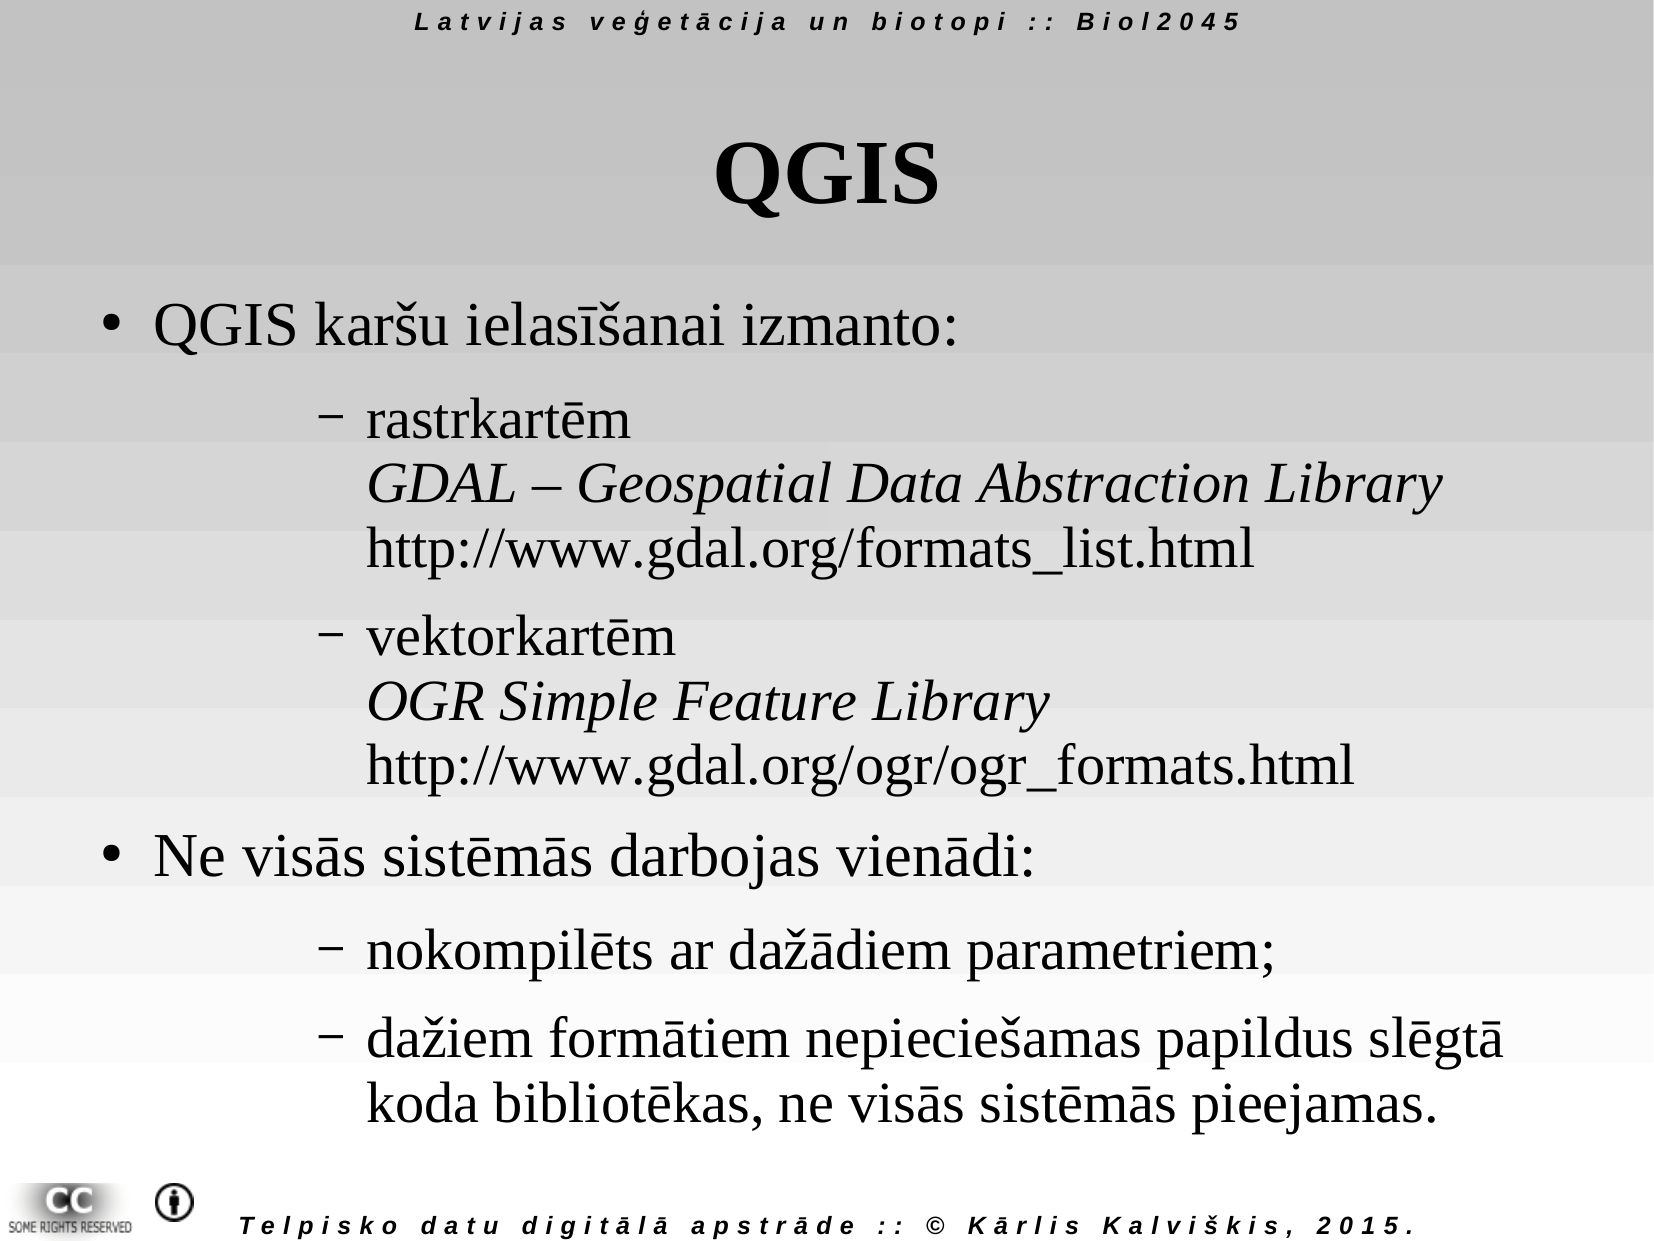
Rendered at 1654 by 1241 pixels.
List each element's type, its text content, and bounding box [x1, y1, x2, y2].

title QGIS [29, 56, 1625, 289]
list QGIS karšu ielasīšanai izmanto: rastrkartēm GDAL – Geospatial Data Abstraction Library http://www.gdal.org/formats_list.html vektorkartēm OGR Simple Feature Library http://www.gdal.org/ogr/ogr_formats.html Ne visās sistēmās darbojas vienādi: nokompilēts ar dažādiem parametriem; dažiem formātiem nepieciešamas papildus slēgtā koda bibliotēkas, ne visās sistēmās pieejamas. [82, 289, 1571, 1135]
picture [0, 0, 1654, 1241]
